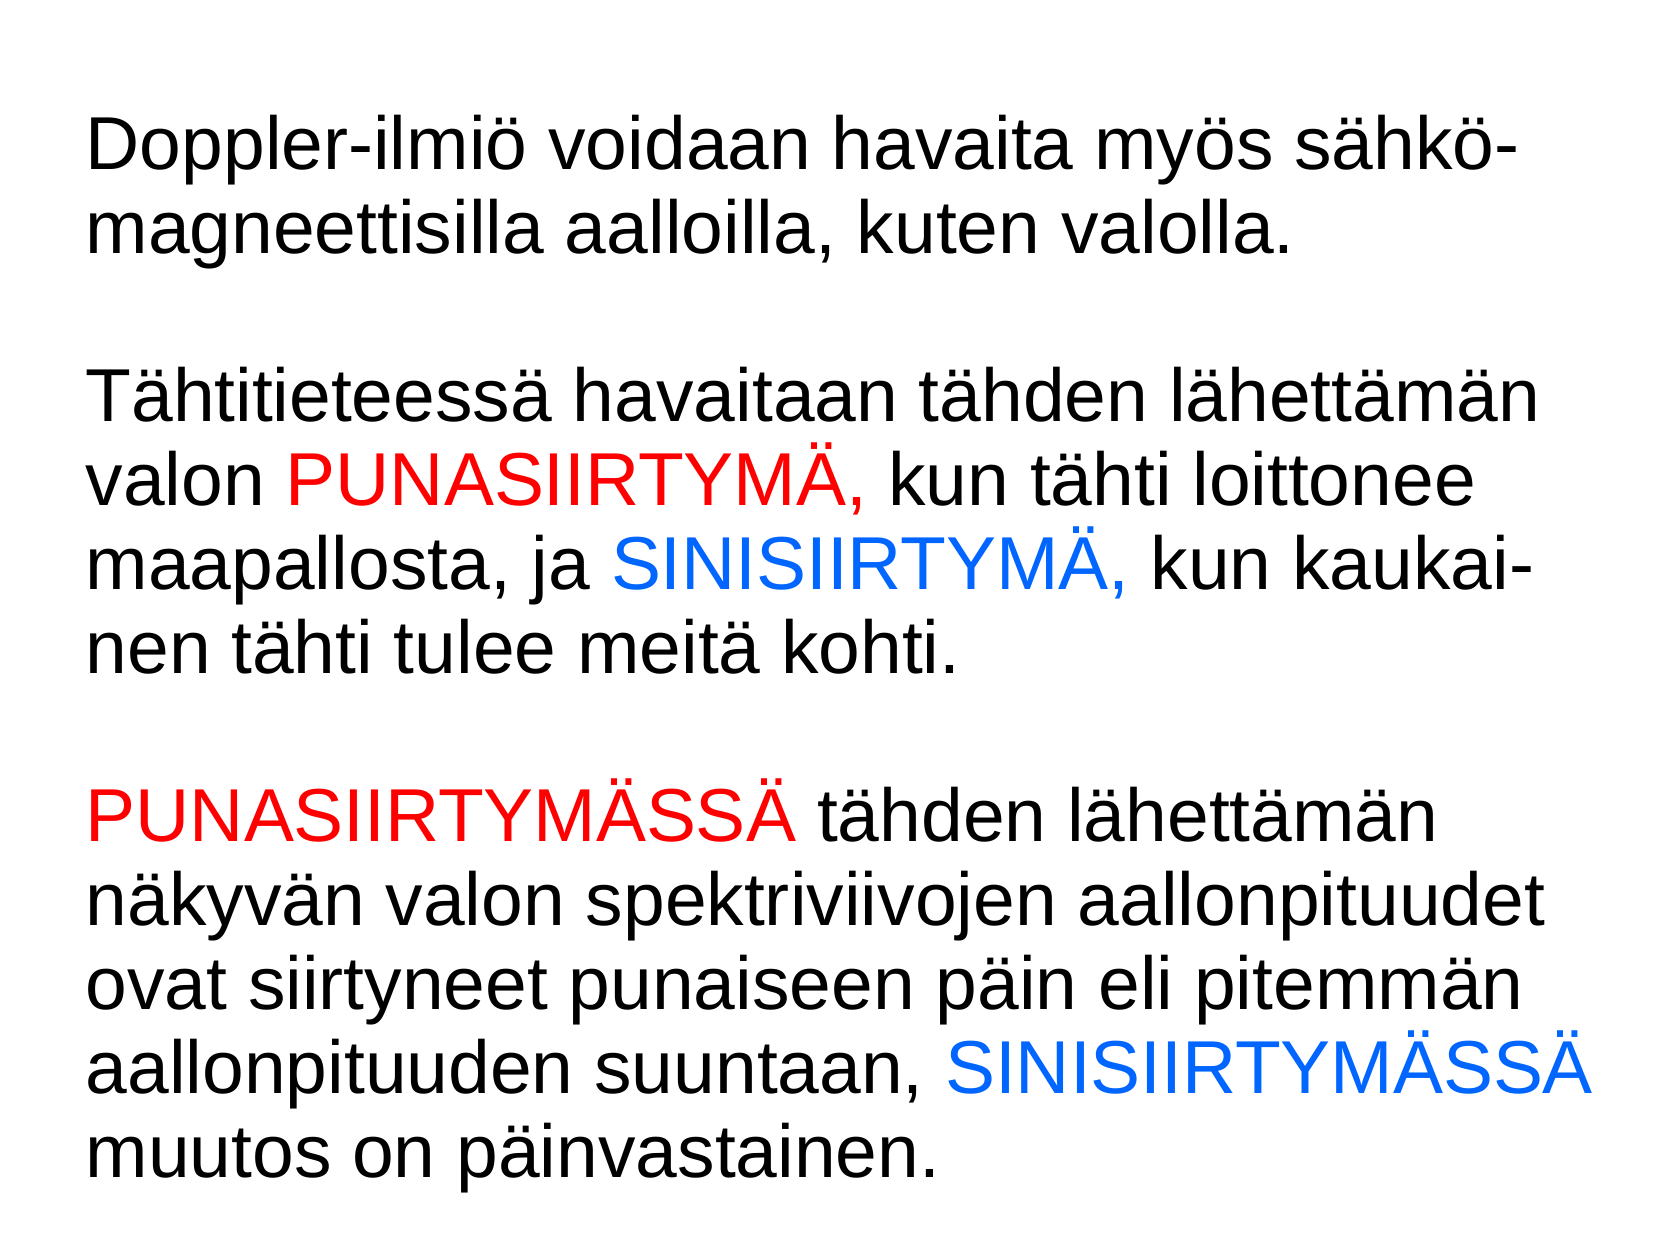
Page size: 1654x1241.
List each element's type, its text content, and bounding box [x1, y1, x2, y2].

text_box Doppler-ilmiö voidaan havaita myös sähkö-magneettisilla aalloilla, kuten valolla. Tähtitieteessä havaitaan tähden lähettämän valon PUNASIIRTYMÄ, kun tähti loittonee maapallosta, ja SINISIIRTYMÄ, kun kaukai-nen tähti tulee meitä kohti. PUNASIIRTYMÄSSÄ tähden lähettämän näkyvän valon spektriviivojen aallonpituudet ovat siirtyneet punaiseen päin eli pitemmän aallonpituuden suuntaan, SINISIIRTYMÄSSÄ muutos on päinvastainen. [70, 94, 1630, 1241]
